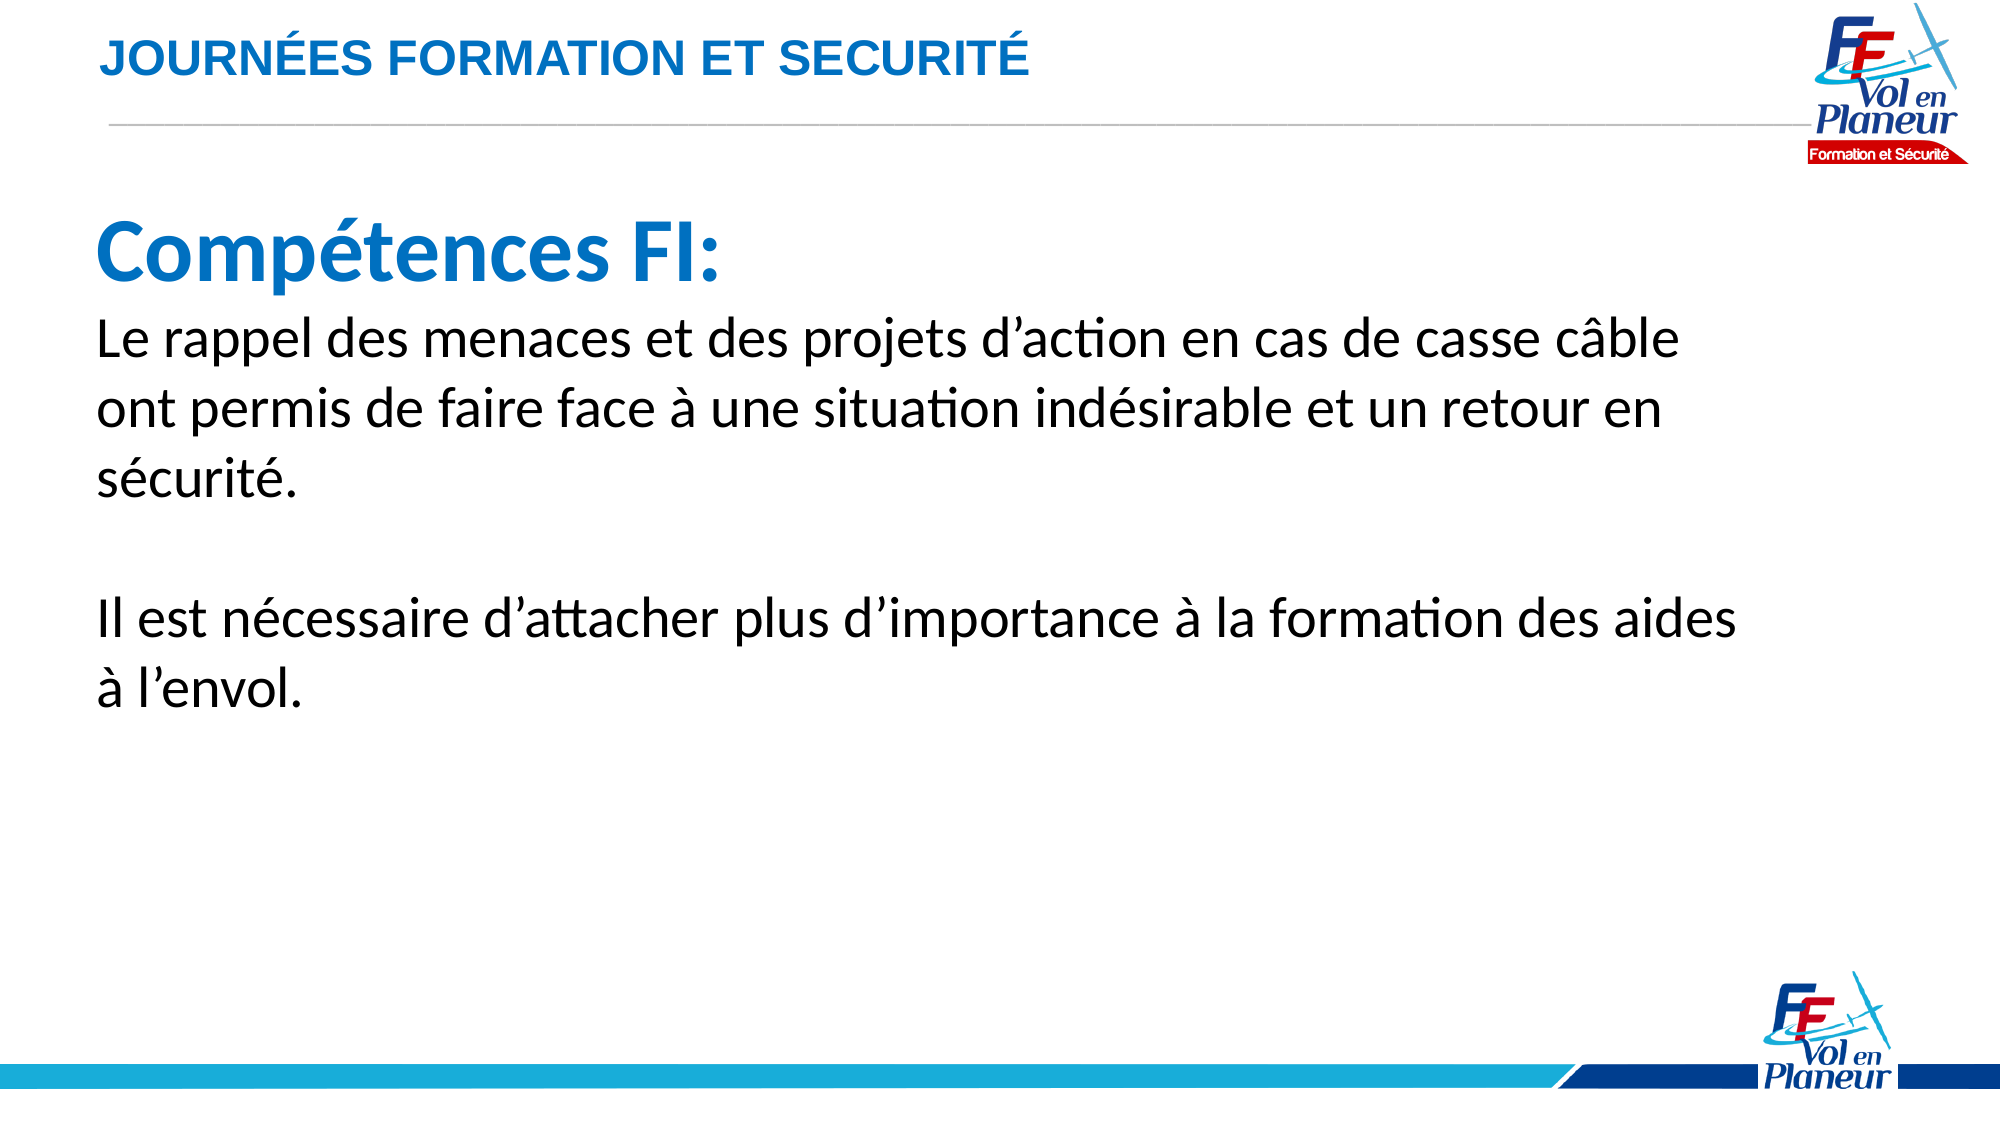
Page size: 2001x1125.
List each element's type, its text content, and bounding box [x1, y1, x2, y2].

text_box Compétences FI: Le rappel des menaces et des projets d’action en cas de casse câble ont permis de faire face à une situation indésirable et un retour en sécurité. Il est nécessaire d’attacher plus d’importance à la formation des aides à l’envol. [81, 182, 1779, 727]
list JOURNÉES FORMATION ET SECURITÉ [70, 24, 1547, 93]
picture [0, 959, 2000, 1125]
picture [1759, 2, 2000, 165]
